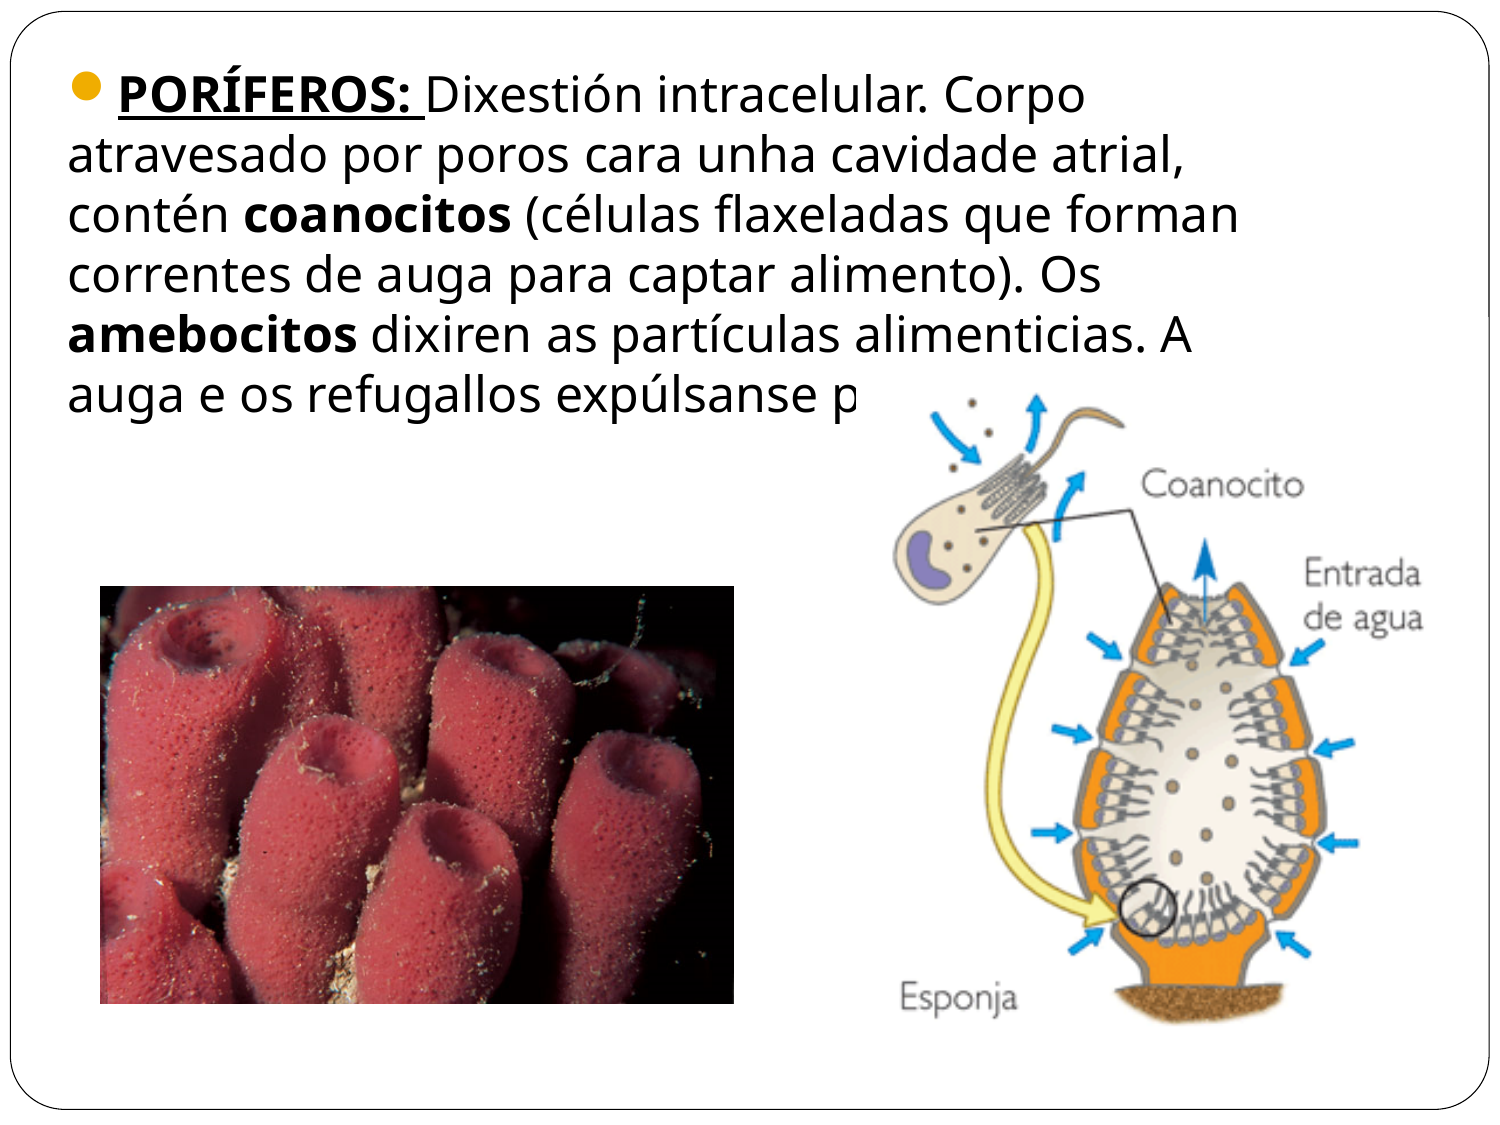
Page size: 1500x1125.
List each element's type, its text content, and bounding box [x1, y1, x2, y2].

text_box PORÍFEROS: Dixestión intracelular. Corpo atravesado por poros cara unha cavidade atrial, contén coanocitos (células flaxeladas que forman correntes de auga para captar alimento). Os amebocitos dixiren as partículas alimenticias. A auga e os refugallos expúlsanse polo ósculo. [53, 54, 1337, 1060]
picture [100, 586, 734, 1004]
picture [856, 361, 1480, 1066]
